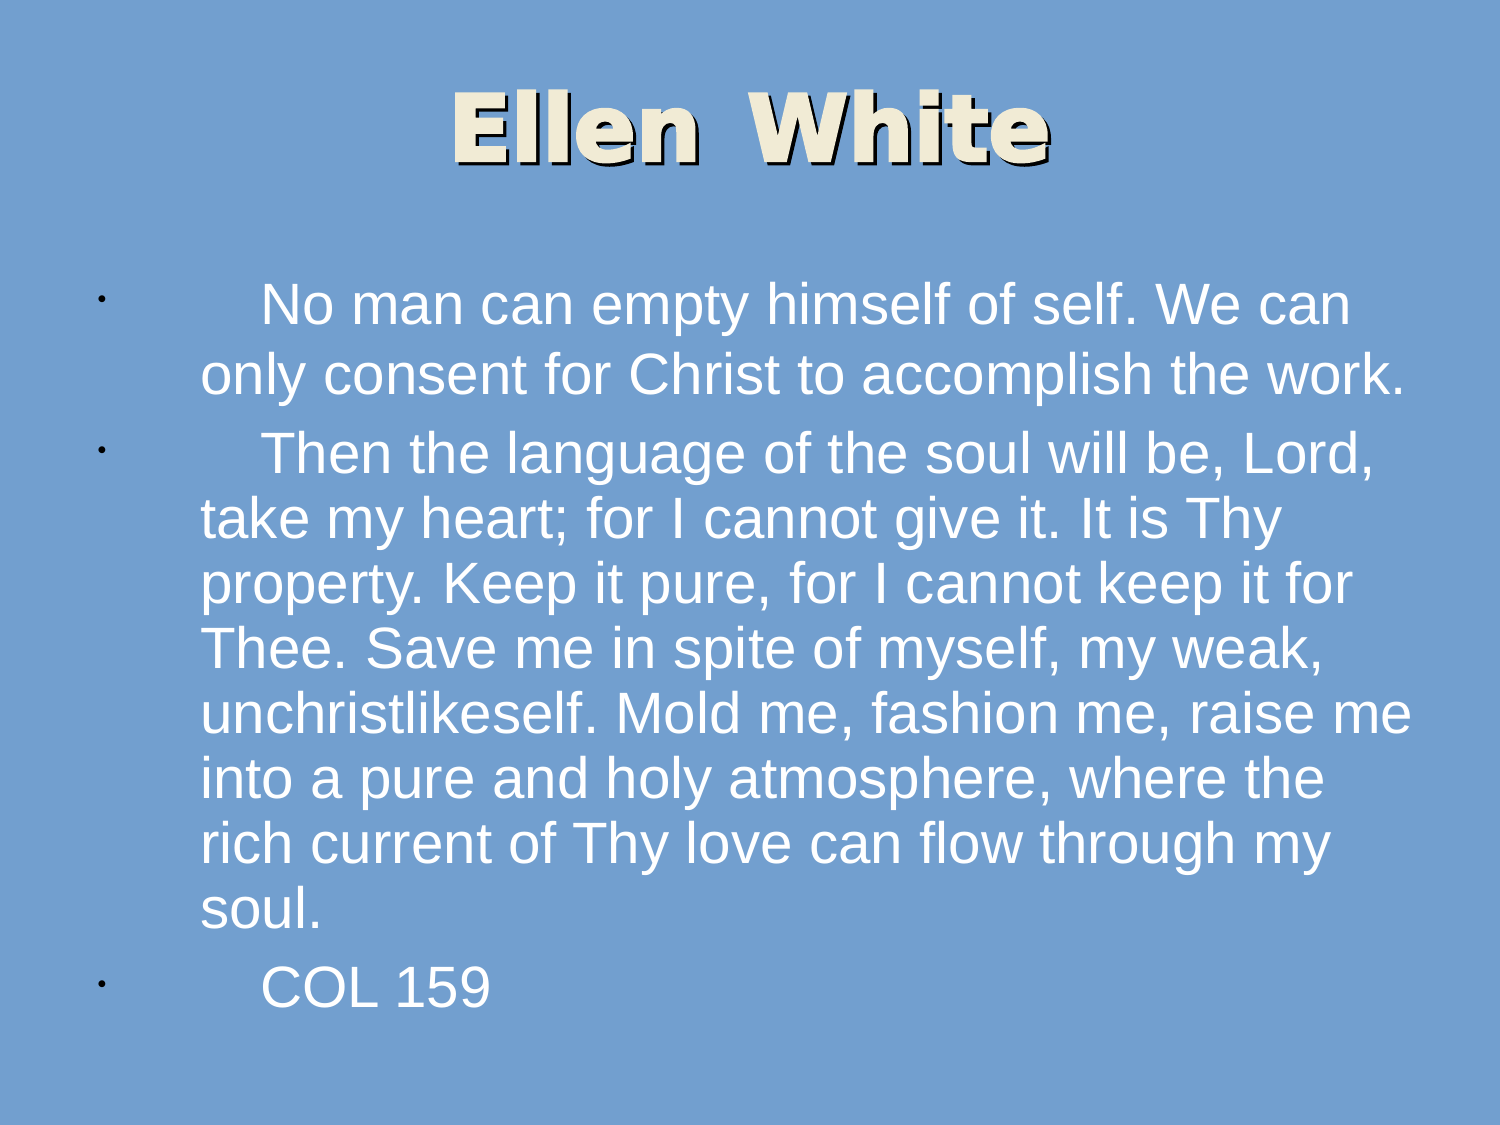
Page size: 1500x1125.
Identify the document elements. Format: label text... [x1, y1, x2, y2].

list No man can empty himself of self. We can only consent for Christ to accomplish the work. Then the language of the soul will be, Lord, take my heart; for I cannot give it. It is Thy property. Keep it pure, for I cannot keep it for Thee. Save me in spite of myself, my weak, unchristlikeself. Mold me, fashion me, raise me into a pure and holy atmosphere, where the rich current of Thy love can flow through my soul. COL 159 [75, 262, 1426, 1088]
title Ellen White [75, 44, 1426, 233]
